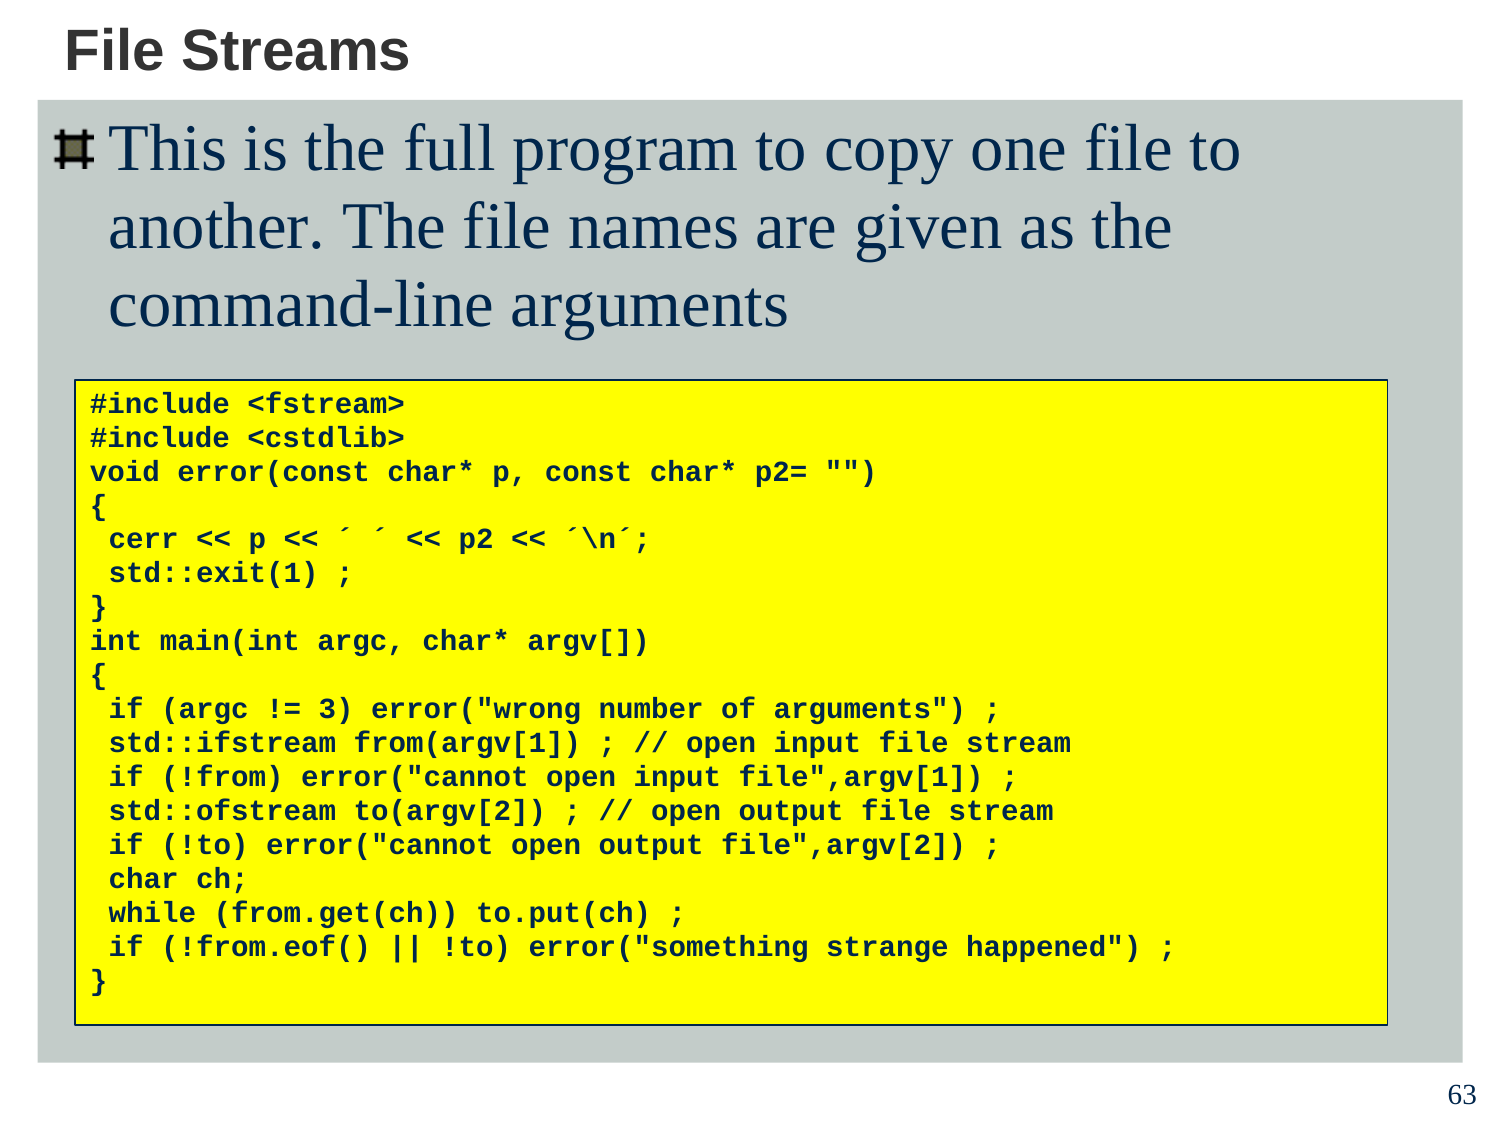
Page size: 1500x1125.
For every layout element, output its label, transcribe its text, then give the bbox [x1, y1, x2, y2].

title File Streams [50, 0, 1450, 91]
list This is the full program to copy one file to another. The file names are given as the command-line arguments [37, 99, 1463, 1063]
text_box #include <fstream> #include <cstdlib> void error(const char* p, const char* p2= "") { cerr << p << ´ ´ << p2 << ´\n´; std::exit(1) ; } int main(int argc, char* argv[]) { if (argc != 3) error("wrong number of arguments") ; std::ifstream from(argv[1]) ; // open input file stream if (!from) error("cannot open input file",argv[1]) ; std::ofstream to(argv[2]) ; // open output file stream if (!to) error("cannot open output file",argv[2]) ; char ch; while (from.get(ch)) to.put(ch) ; if (!from.eof() || !to) error("something strange happened") ; } [75, 380, 1388, 1026]
